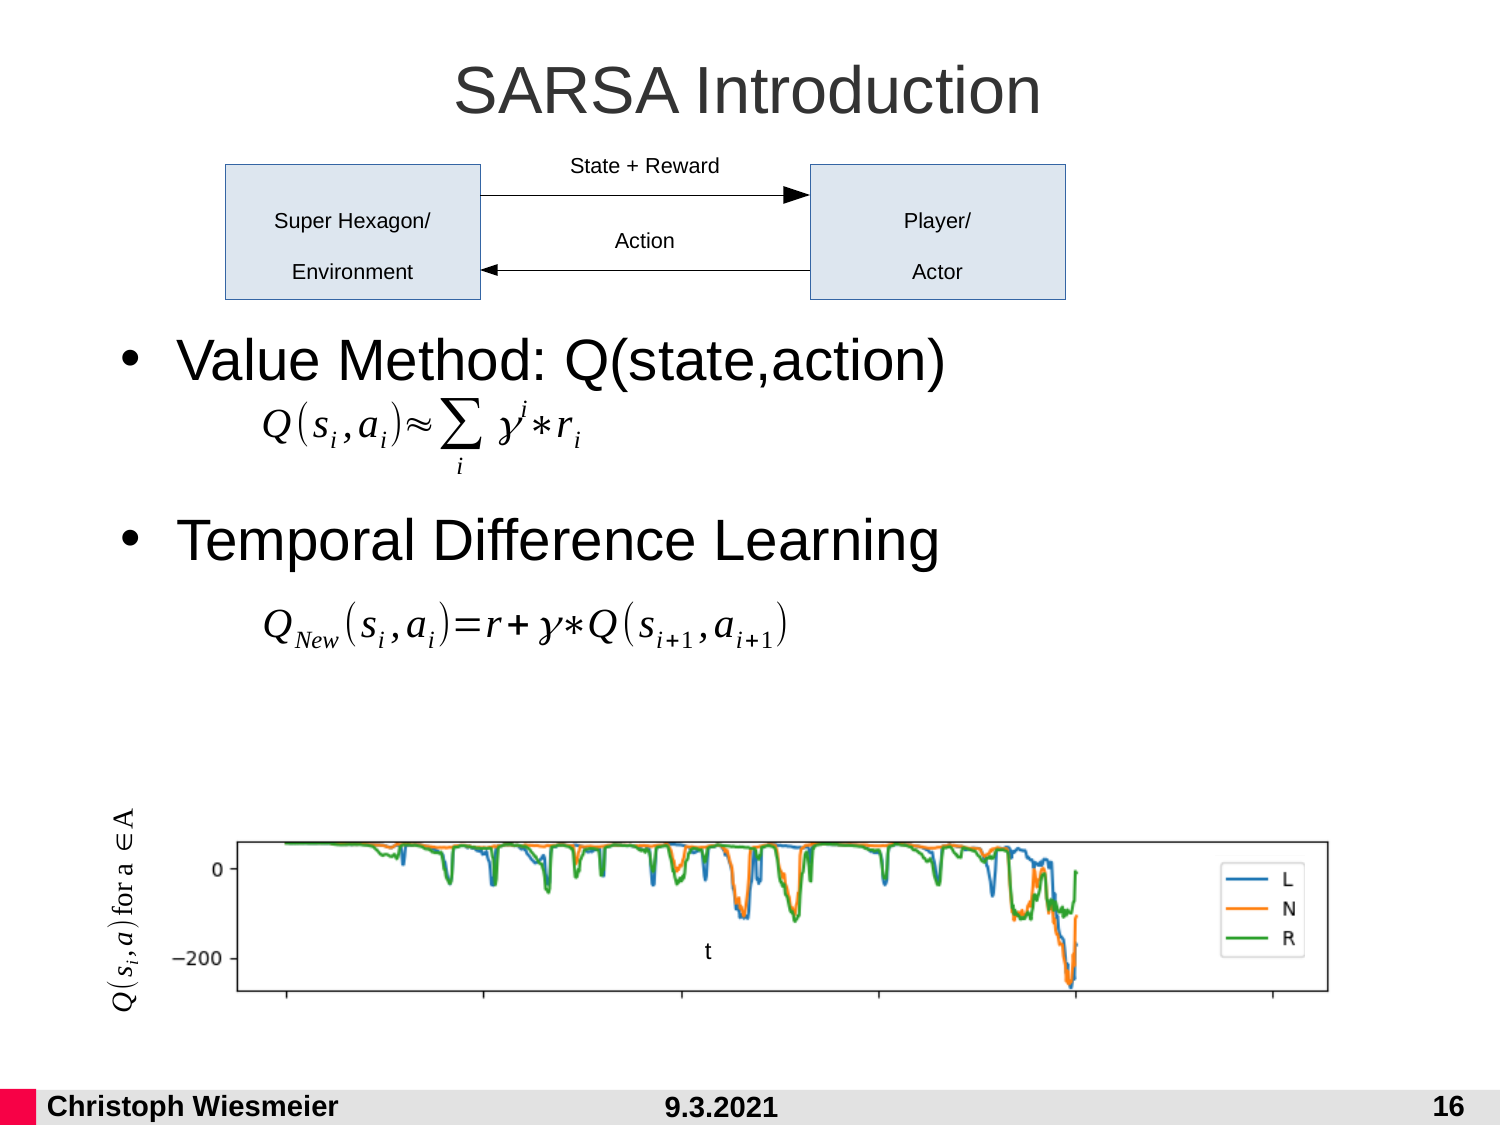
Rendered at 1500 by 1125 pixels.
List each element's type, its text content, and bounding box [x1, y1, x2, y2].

text_box Player/ Actor [810, 164, 1066, 300]
chart [105, 801, 144, 1021]
chart [256, 601, 796, 653]
text_box t [690, 900, 991, 972]
list Value Method: Q(state,action) [105, 314, 1456, 494]
list Temporal Difference Learning [105, 494, 1456, 601]
title SARSA Introduction [79, 25, 1417, 149]
picture [165, 825, 1350, 1006]
chart [255, 395, 588, 480]
text_box Super Hexagon/ Environment [225, 164, 481, 300]
